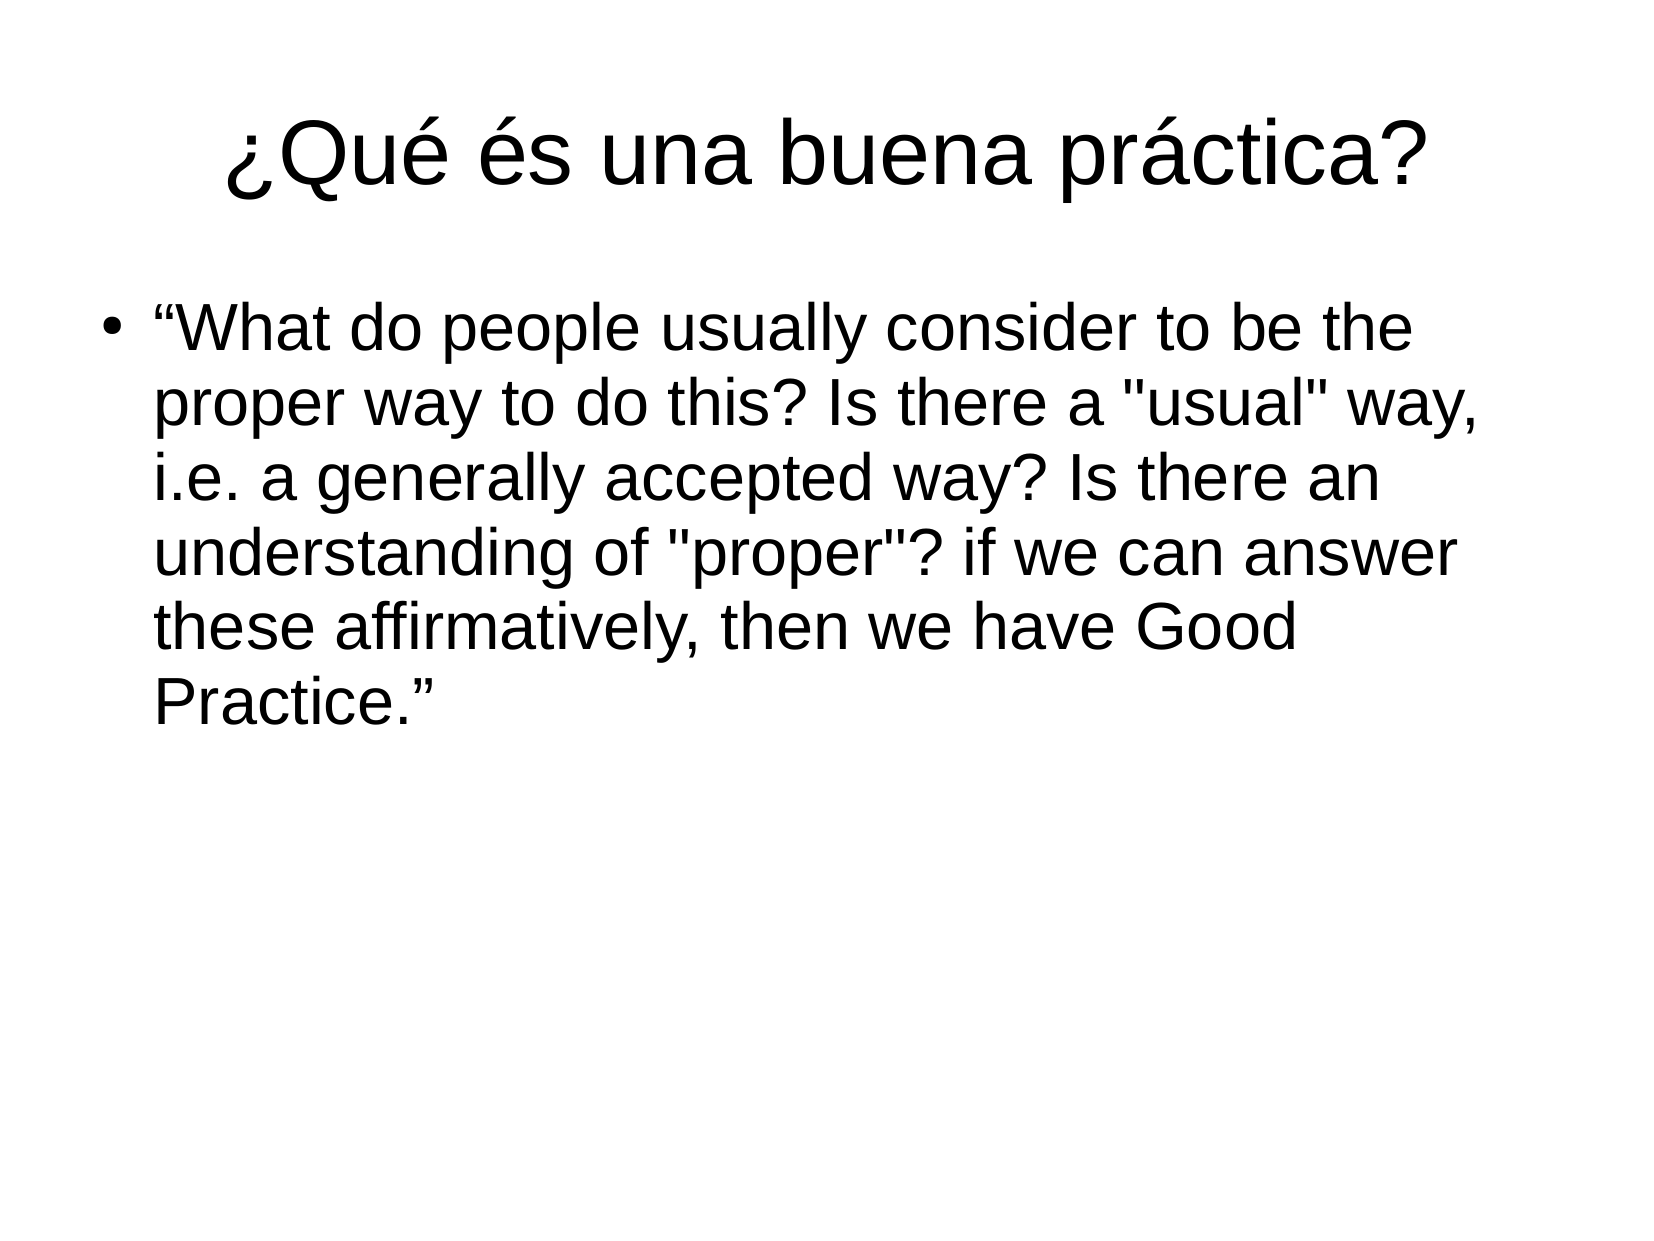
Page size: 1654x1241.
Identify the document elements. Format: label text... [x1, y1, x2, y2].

list “What do people usually consider to be the proper way to do this? Is there a "usual" way, i.e. a generally accepted way? Is there an understanding of "proper"? if we can answer these affirmatively, then we have Good Practice.” [82, 290, 1571, 1109]
title ¿Qué és una buena práctica? [82, 49, 1571, 257]
